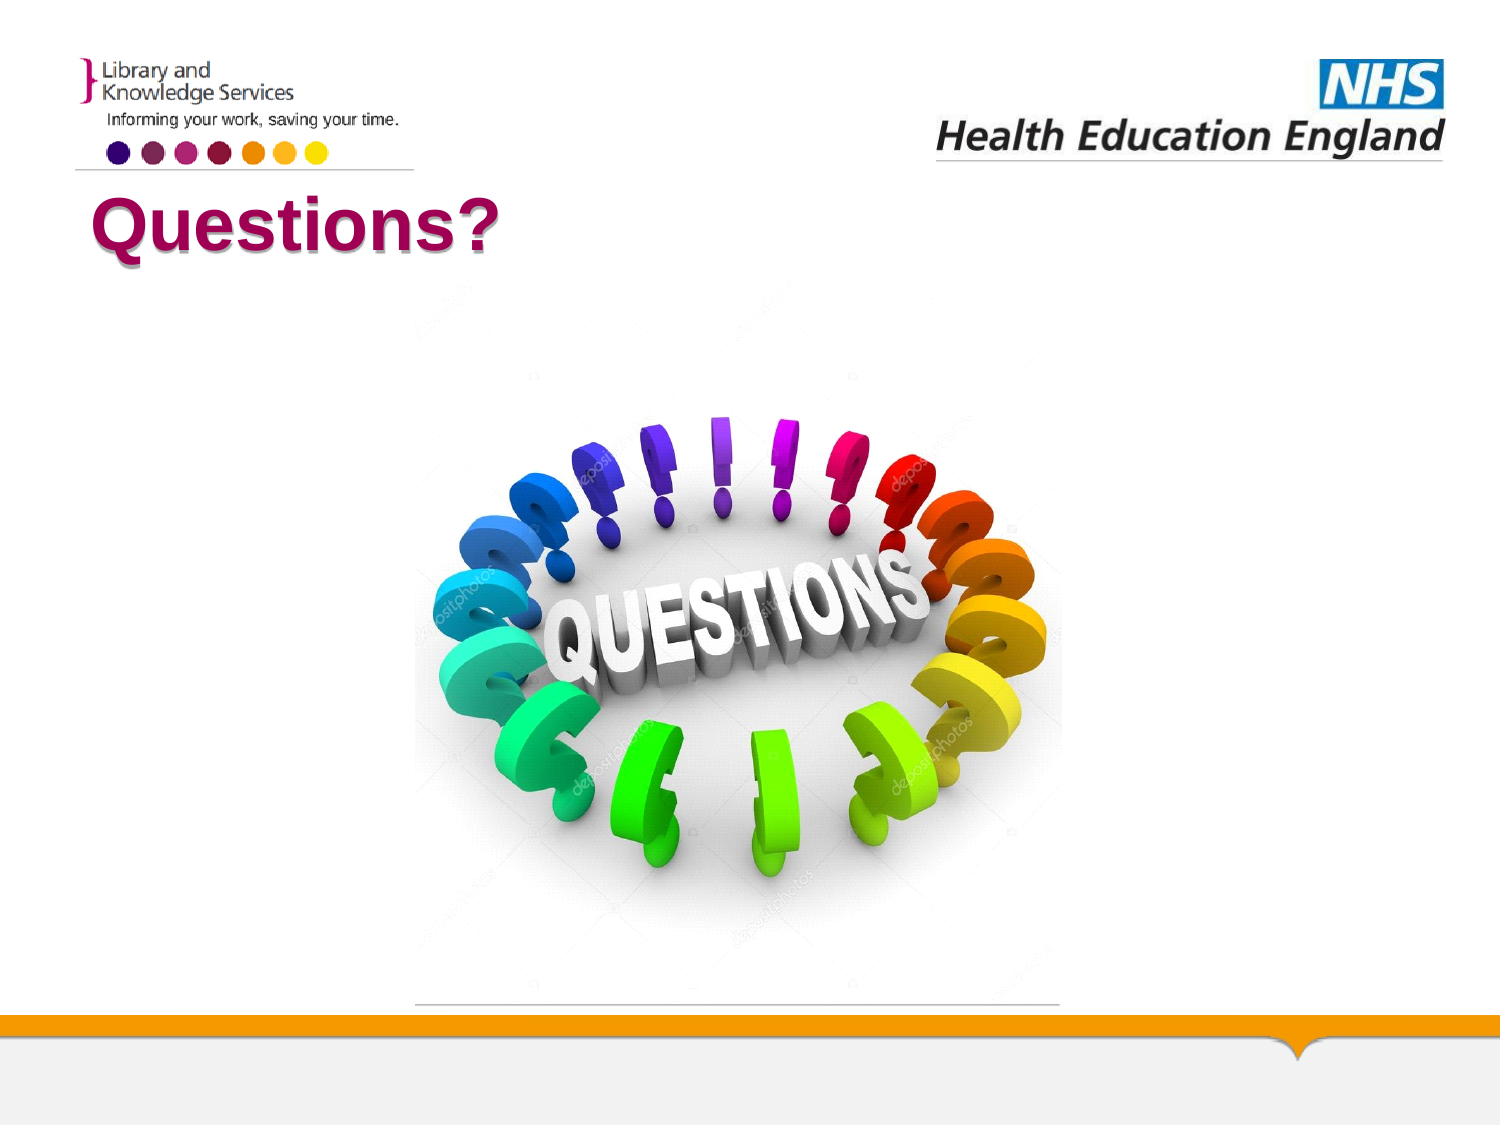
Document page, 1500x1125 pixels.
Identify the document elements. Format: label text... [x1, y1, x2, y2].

picture [415, 281, 1063, 1004]
picture [75, 54, 416, 169]
title Questions? [75, 181, 1351, 294]
